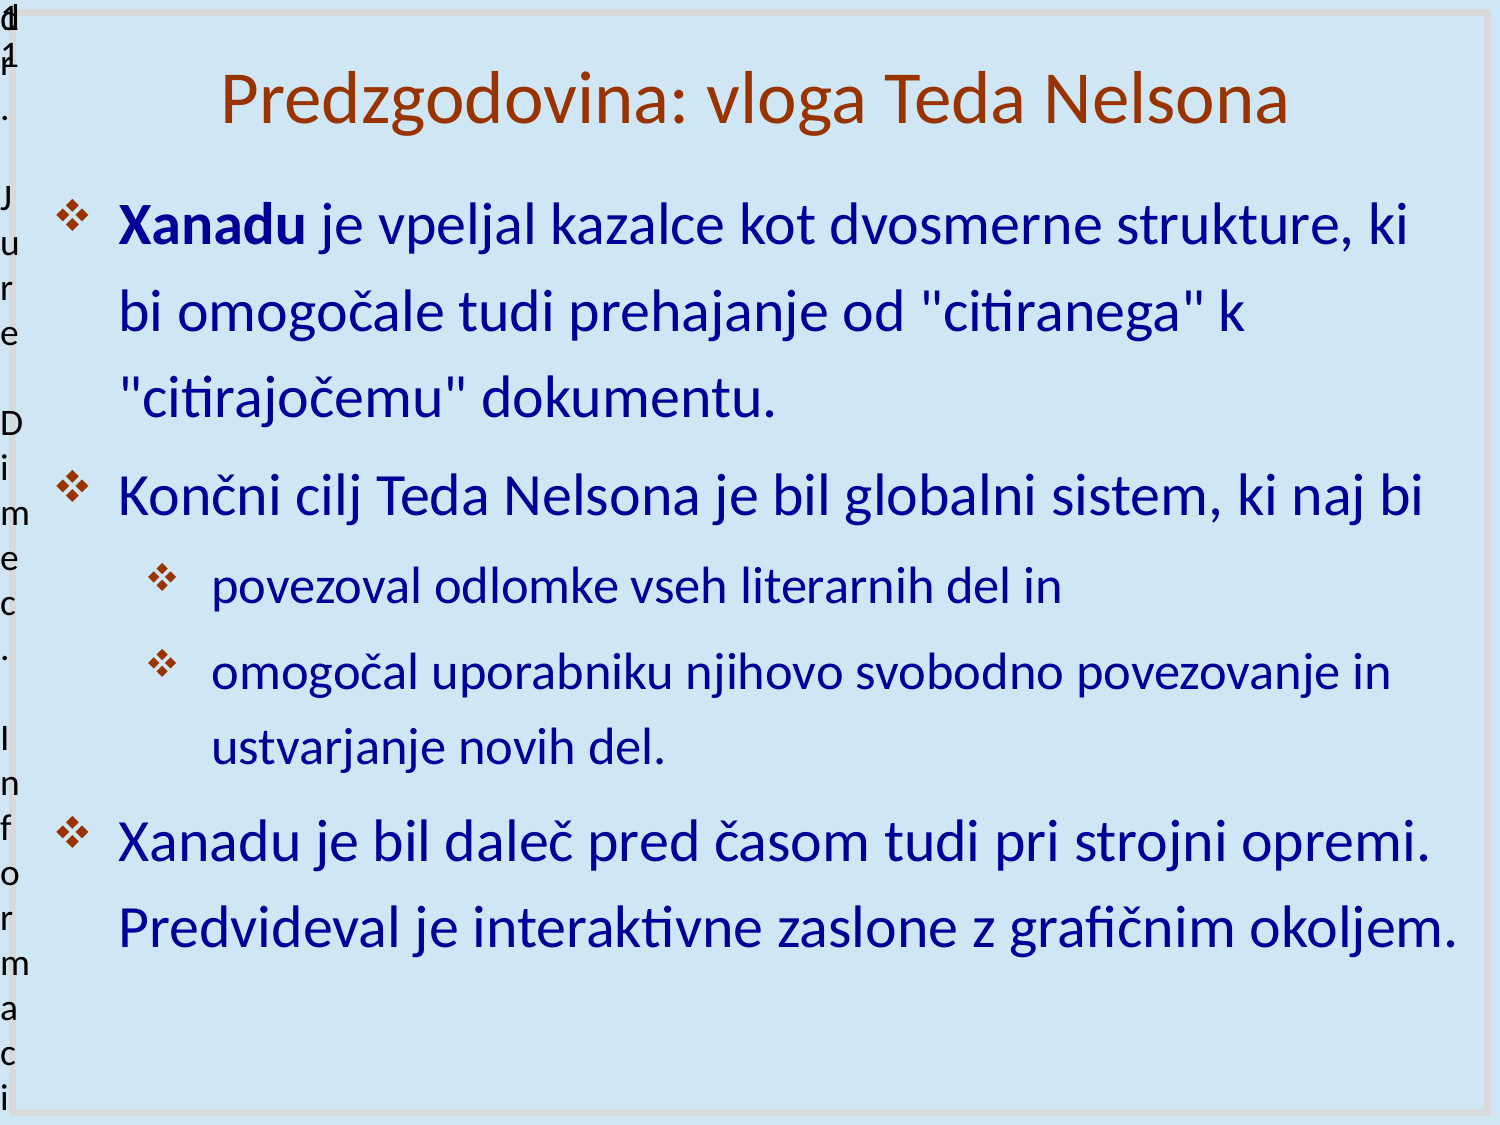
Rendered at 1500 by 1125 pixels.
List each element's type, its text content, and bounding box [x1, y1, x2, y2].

title Predzgodovina: vloga Teda Nelsona [37, 37, 1475, 150]
list Xanadu je vpeljal kazalce kot dvosmerne strukture, ki bi omogočale tudi prehajanje od "citiranega" k "citirajočemu" dokumentu. Končni cilj Teda Nelsona je bil globalni sistem, ki naj bi povezoval odlomke vseh literarnih del in omogočal uporabniku njihovo svobodno povezovanje in ustvarjanje novih del. Xanadu je bil daleč pred časom tudi pri strojni opremi. Predvideval je interaktivne zaslone z grafičnim okoljem. [37, 162, 1475, 1050]
